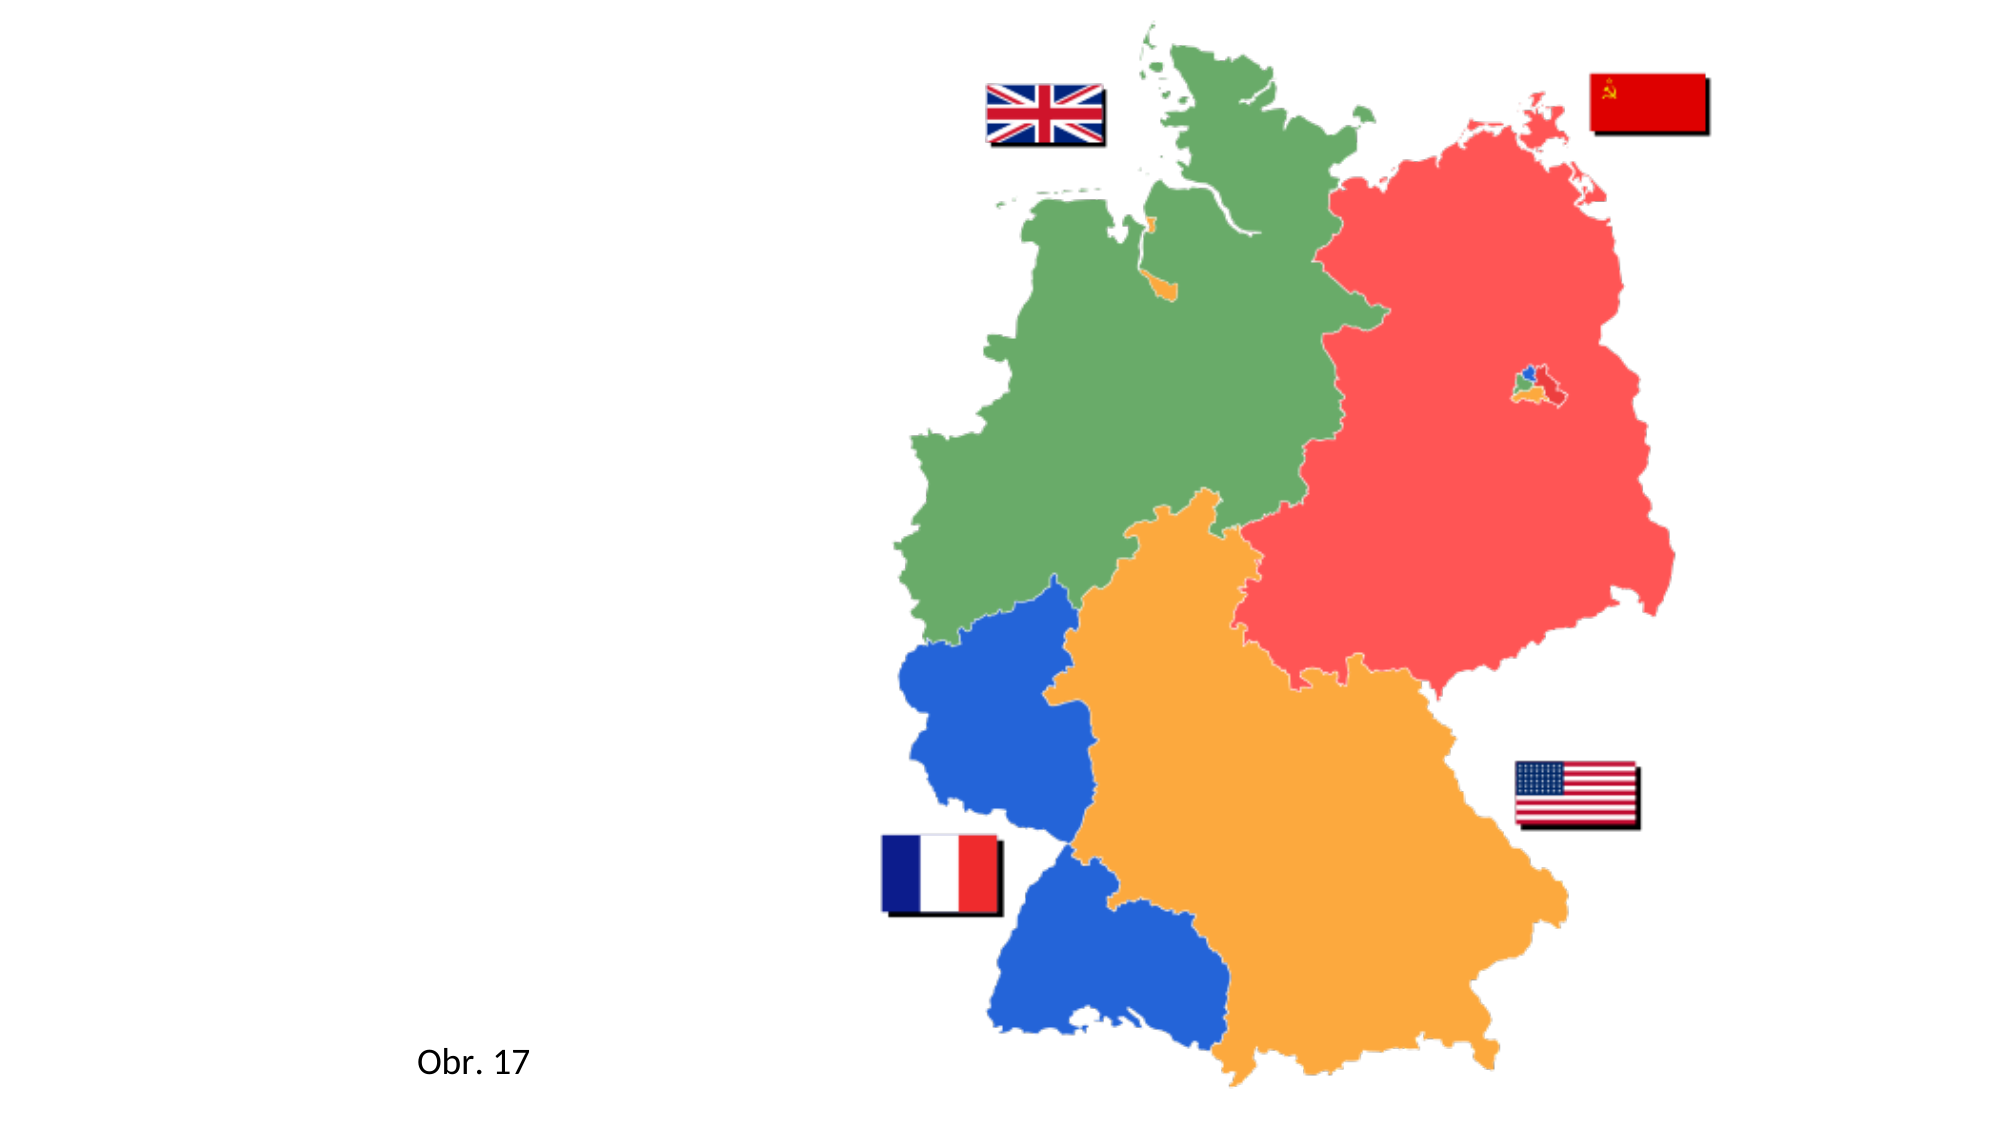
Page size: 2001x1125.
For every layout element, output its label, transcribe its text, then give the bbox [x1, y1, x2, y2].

text_box Obr. 17 [402, 1029, 546, 1090]
text_box [843, 0, 1744, 1125]
